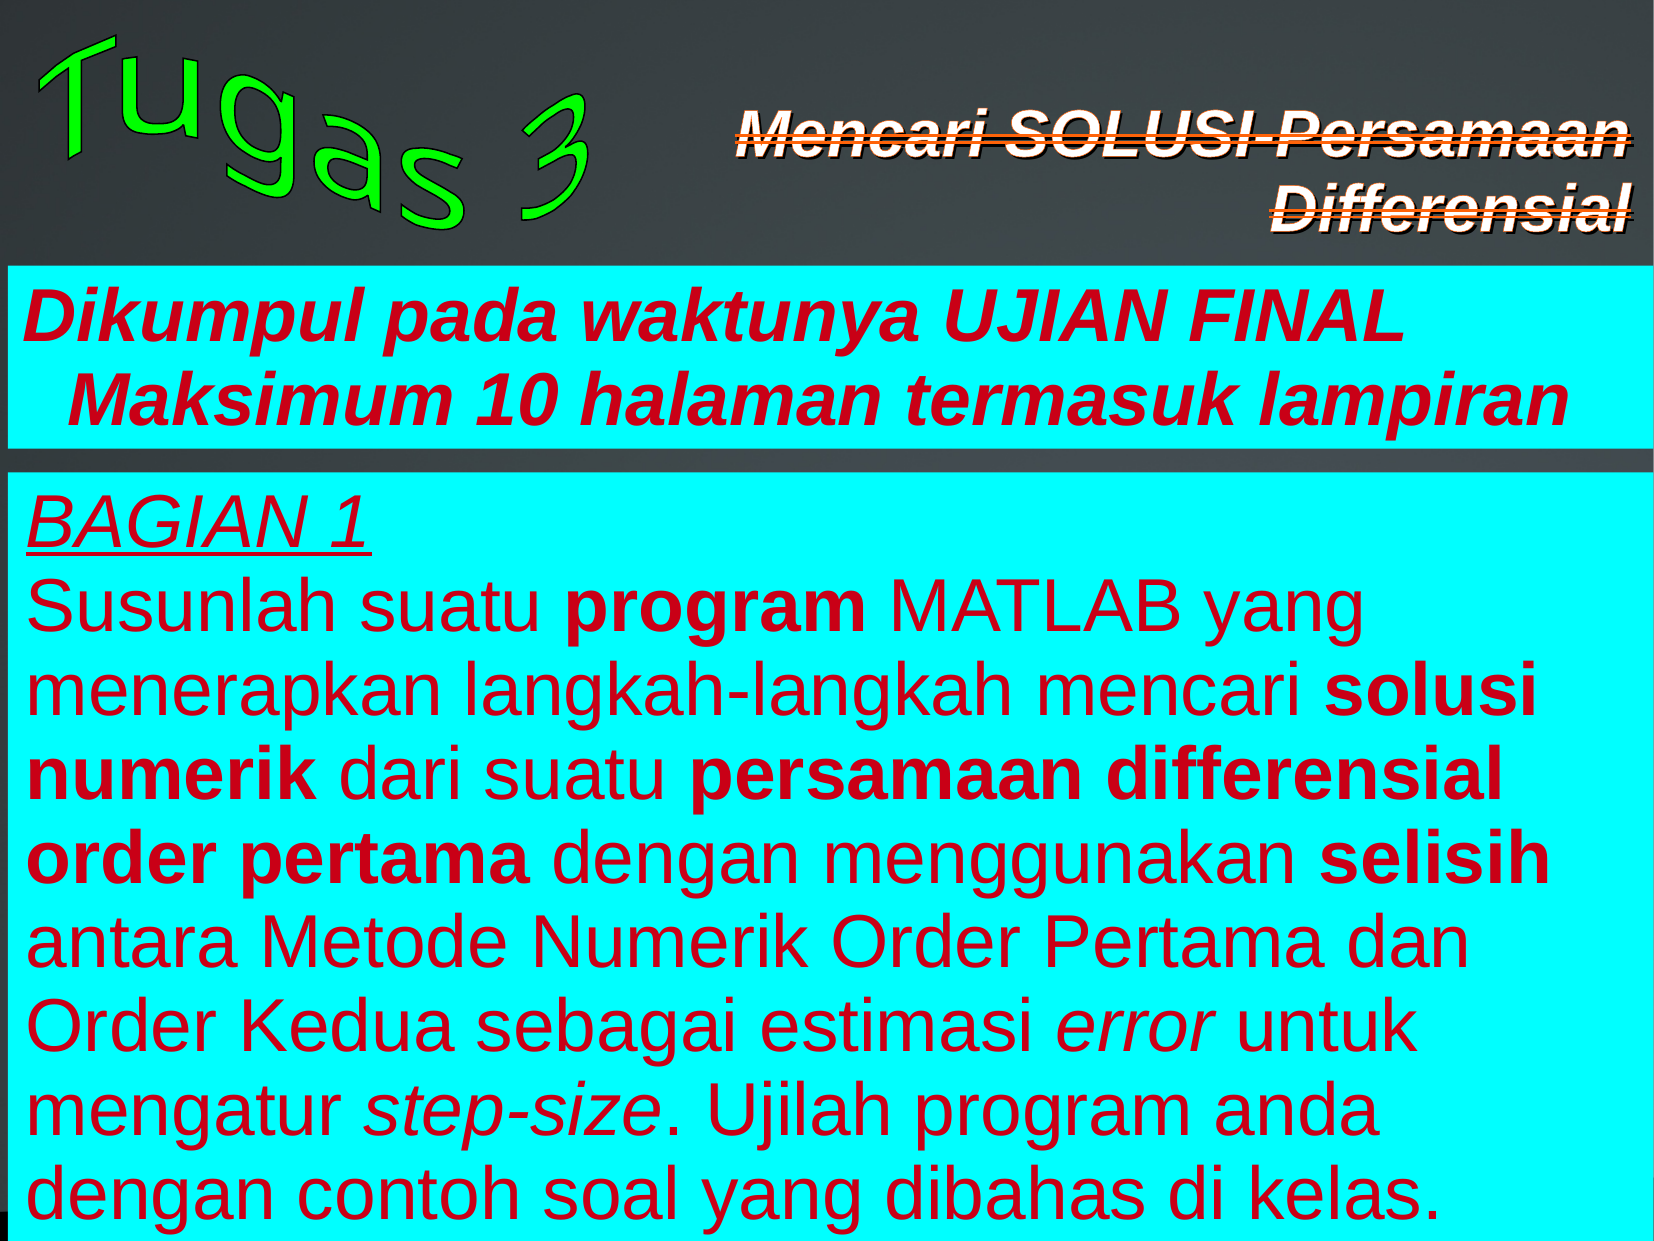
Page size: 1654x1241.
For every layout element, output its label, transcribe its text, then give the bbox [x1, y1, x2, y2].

text_box Tugas 3 [401, 147, 464, 230]
text_box Mencari SOLUSI-Persamaan Differensial [470, 88, 1646, 254]
text_box Tugas 3 [220, 74, 294, 198]
picture [0, 0, 1654, 1241]
text_box Tugas 3 [39, 35, 116, 160]
text_box Dikumpul pada waktunya UJIAN FINAL Maksimum 10 halaman termasuk lampiran [7, 265, 1654, 449]
text_box Tugas 3 [313, 114, 381, 213]
text_box Tugas 3 [122, 56, 198, 139]
text_box BAGIAN 1 Susunlah suatu program MATLAB yang menerapkan langkah-langkah mencari solusi numerik dari suatu persamaan differensial order pertama dengan menggunakan selisih antara Metode Numerik Order Pertama dan Order Kedua sebagai estimasi error untuk mengatur step-size. Ujilah program anda dengan contoh soal yang dibahas di kelas. [7, 472, 1654, 1241]
